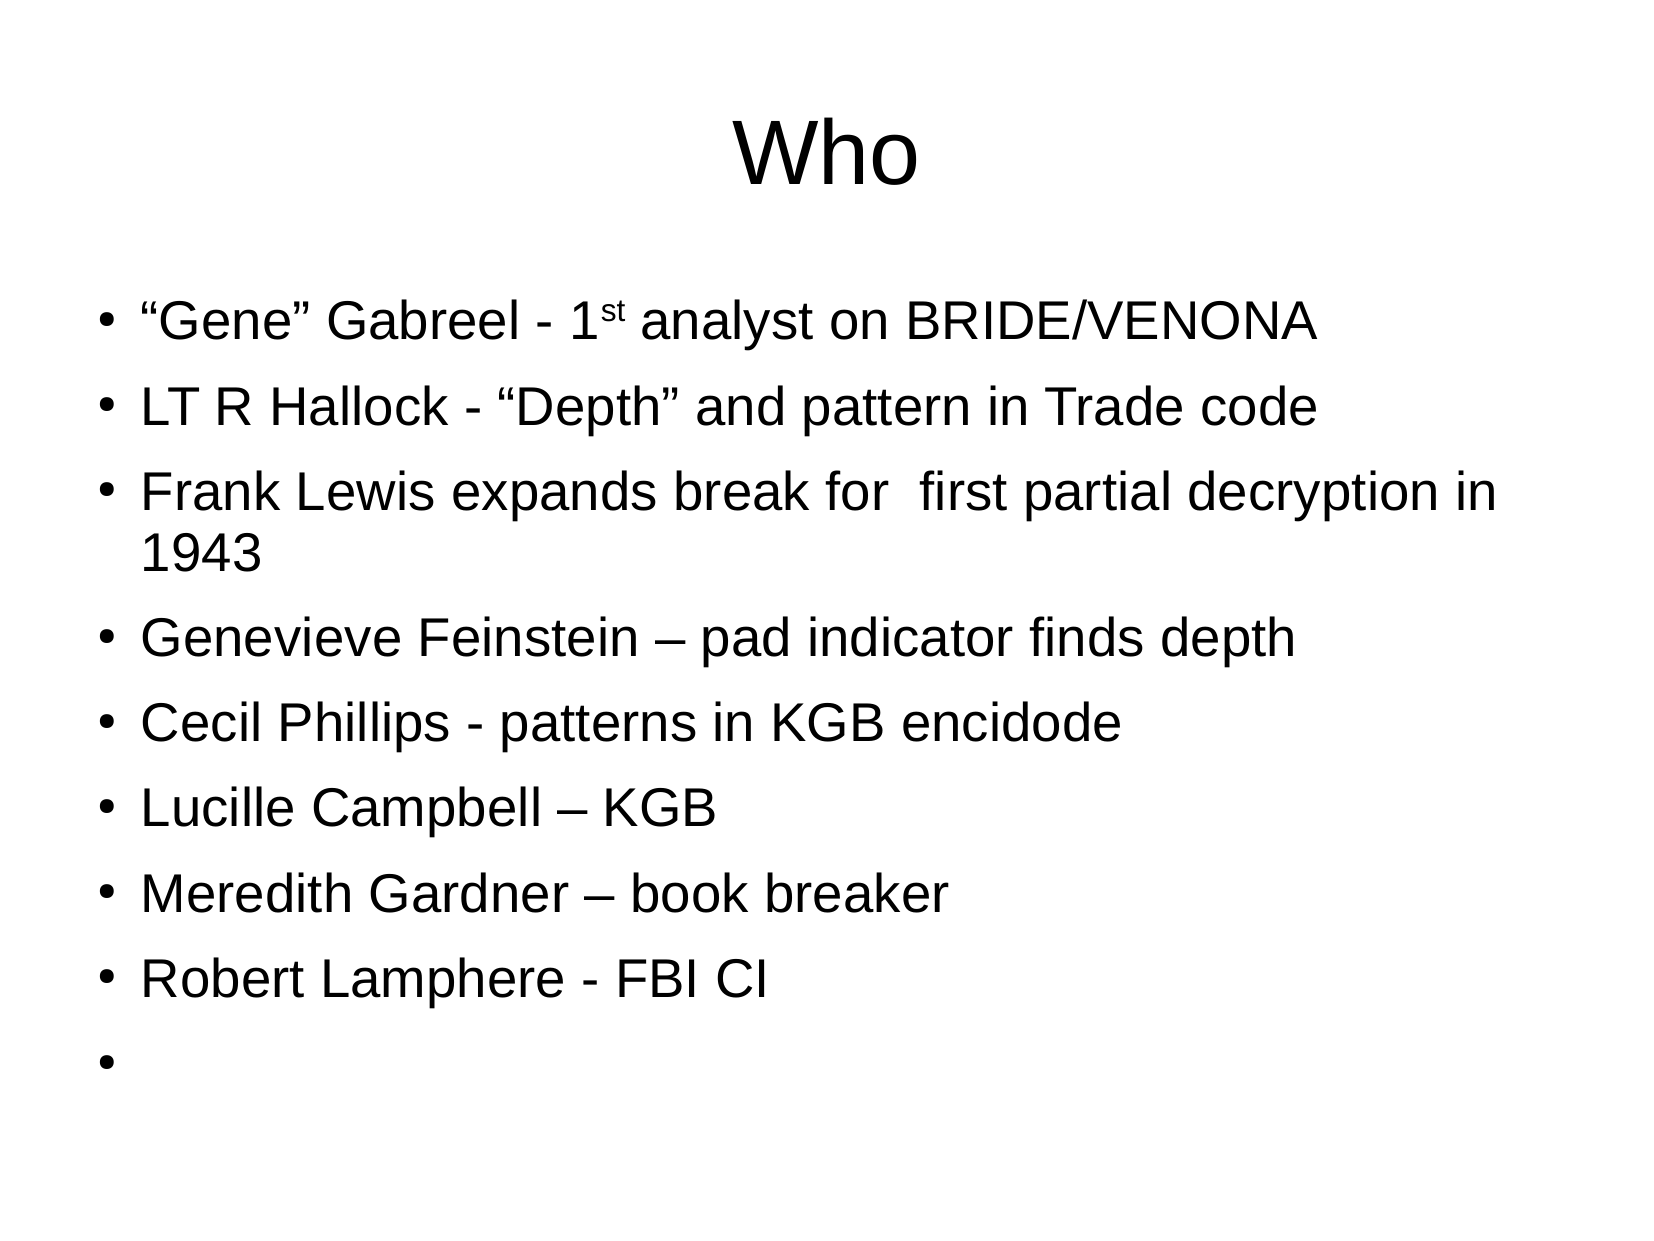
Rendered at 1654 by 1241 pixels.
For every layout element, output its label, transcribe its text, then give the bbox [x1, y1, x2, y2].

list “Gene” Gabreel - 1st analyst on BRIDE/VENONA LT R Hallock - “Depth” and pattern in Trade code Frank Lewis expands break for first partial decryption in 1943 Genevieve Feinstein – pad indicator finds depth Cecil Phillips - patterns in KGB encidode Lucille Campbell – KGB Meredith Gardner – book breaker Robert Lamphere - FBI CI [82, 290, 1571, 1010]
title Who [82, 49, 1571, 257]
